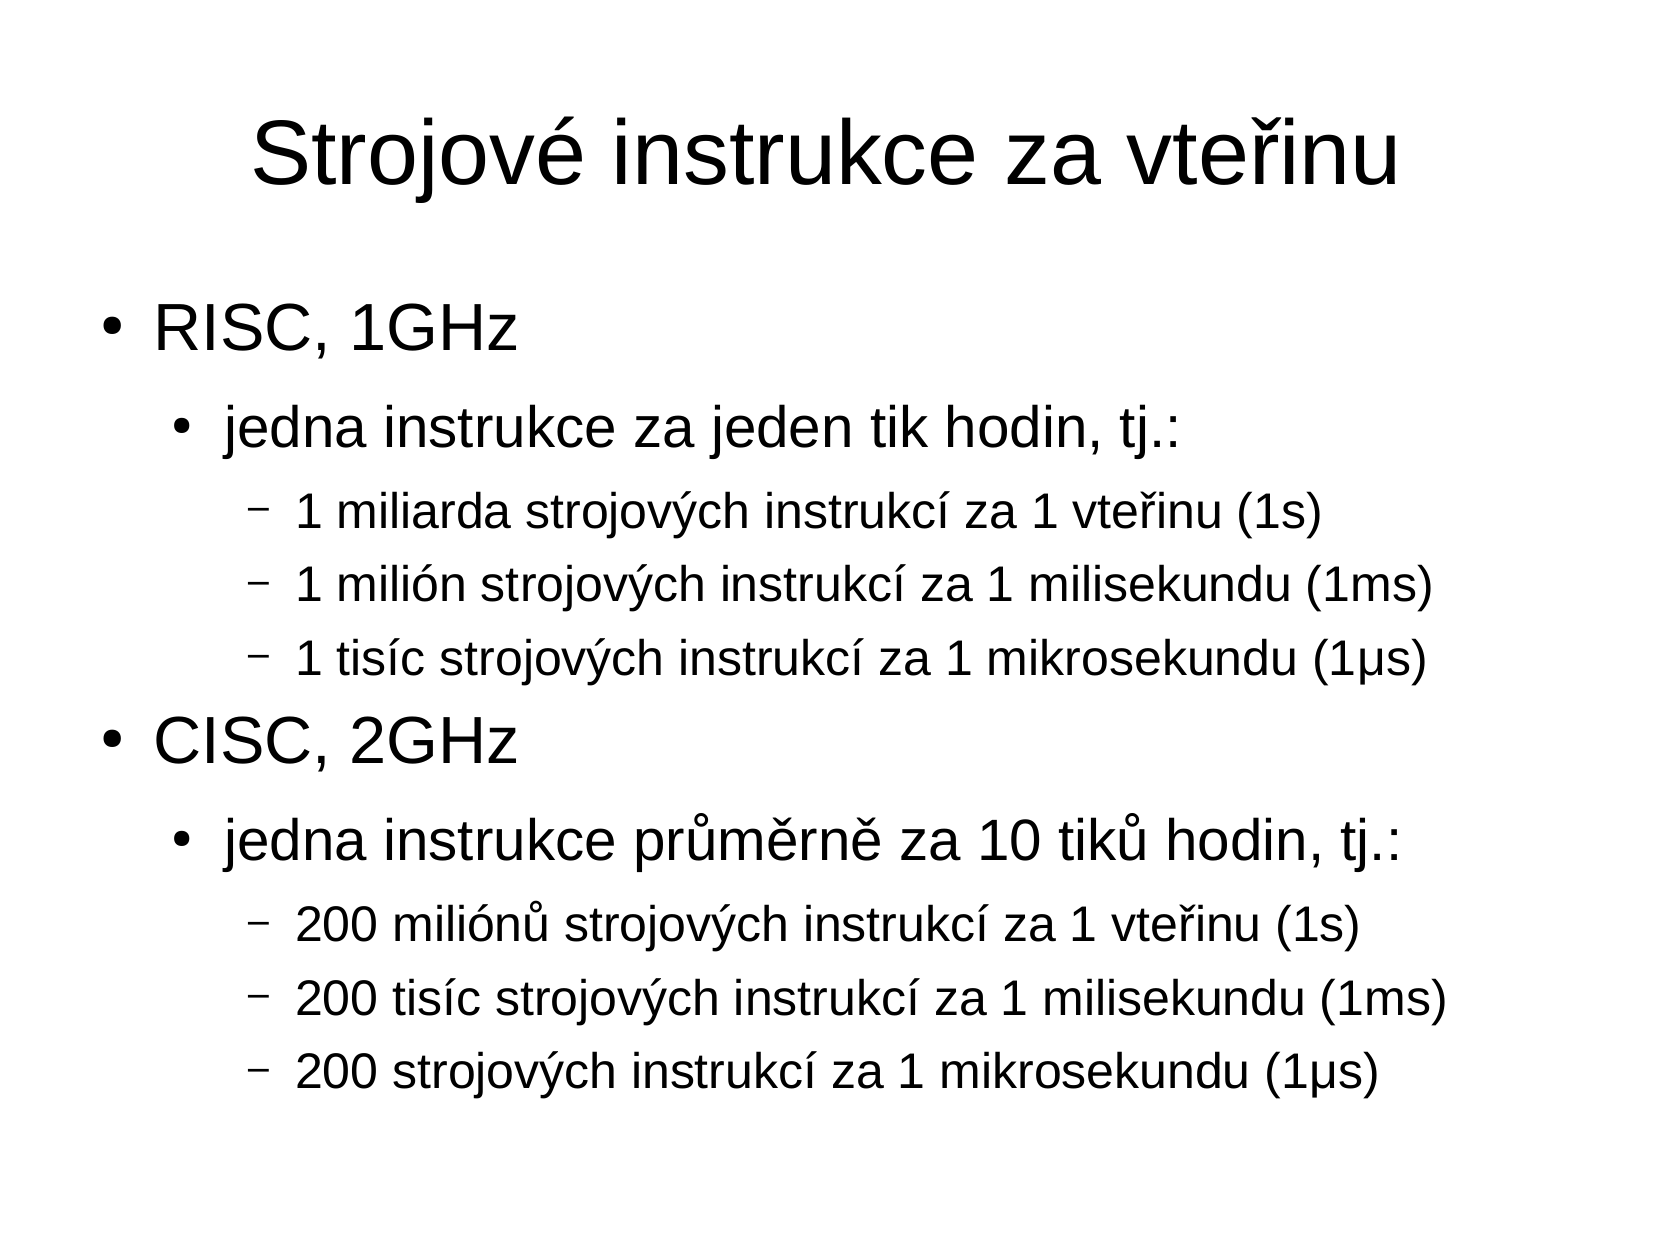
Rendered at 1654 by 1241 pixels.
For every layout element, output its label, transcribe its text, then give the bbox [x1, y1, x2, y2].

list RISC, 1GHz jedna instrukce za jeden tik hodin, tj.: 1 miliarda strojových instrukcí za 1 vteřinu (1s) 1 milión strojových instrukcí za 1 milisekundu (1ms) 1 tisíc strojových instrukcí za 1 mikrosekundu (1μs) CISC, 2GHz jedna instrukce průměrně za 10 tiků hodin, tj.: 200 miliónů strojových instrukcí za 1 vteřinu (1s) 200 tisíc strojových instrukcí za 1 milisekundu (1ms) 200 strojových instrukcí za 1 mikrosekundu (1μs) [82, 290, 1571, 1109]
title Strojové instrukce za vteřinu [82, 49, 1571, 257]
